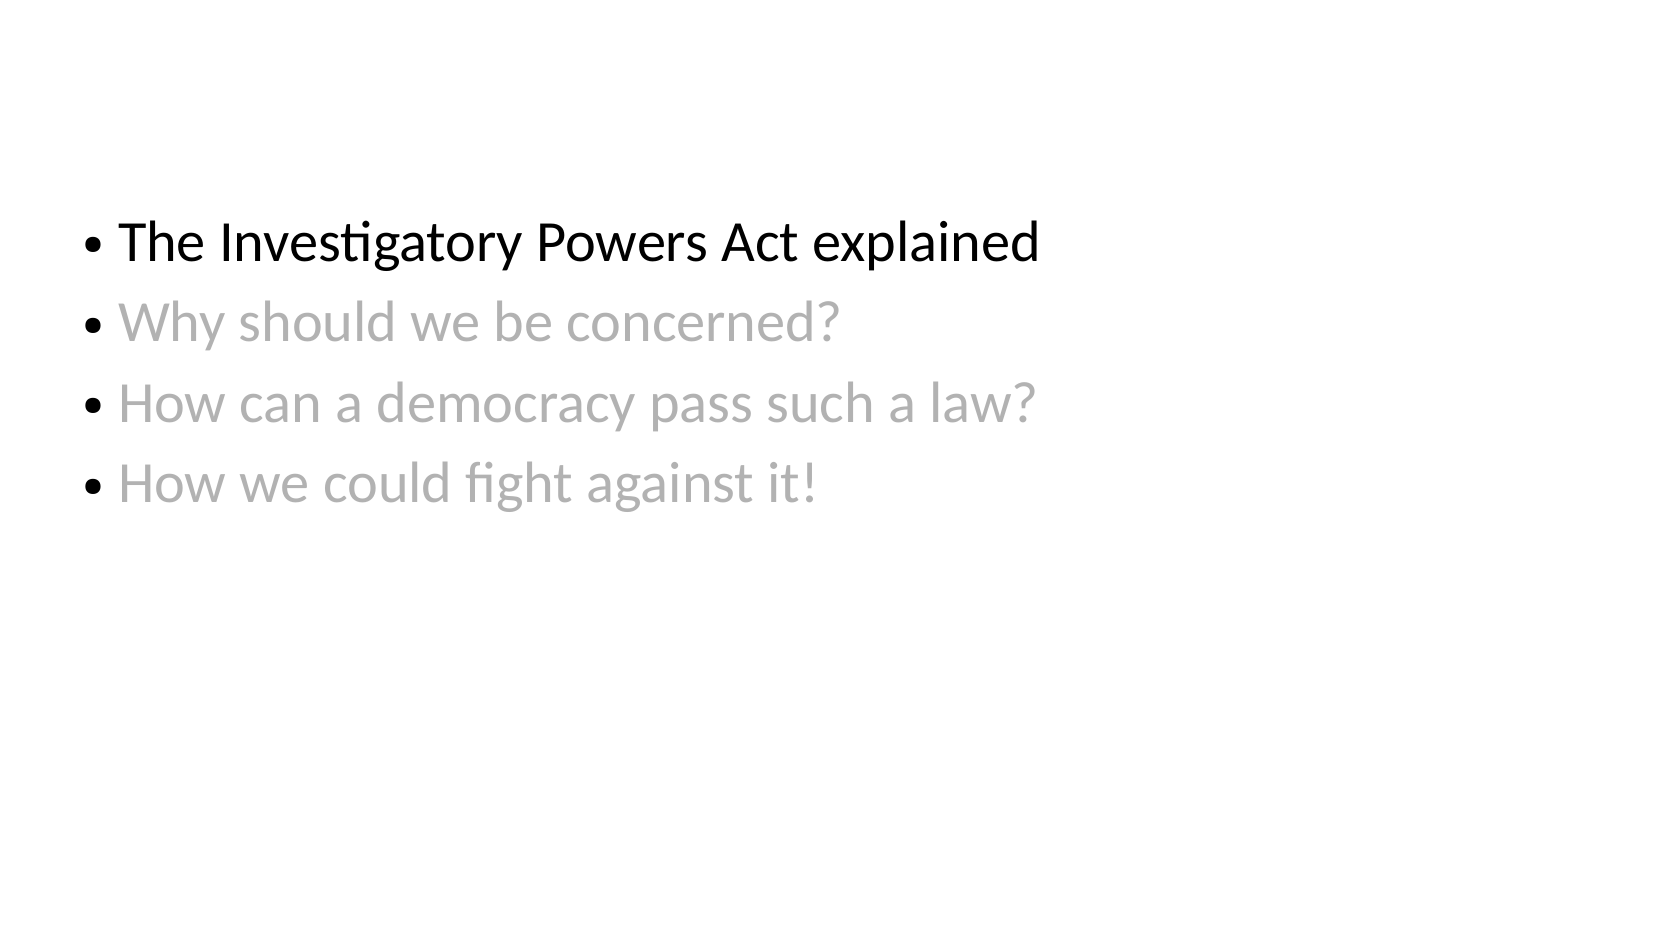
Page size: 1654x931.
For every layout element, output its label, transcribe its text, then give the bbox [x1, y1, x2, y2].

list The Investigatory Powers Act explained Why should we be concerned? How can a democracy pass such a law? How we could fight against it! [82, 217, 1571, 758]
